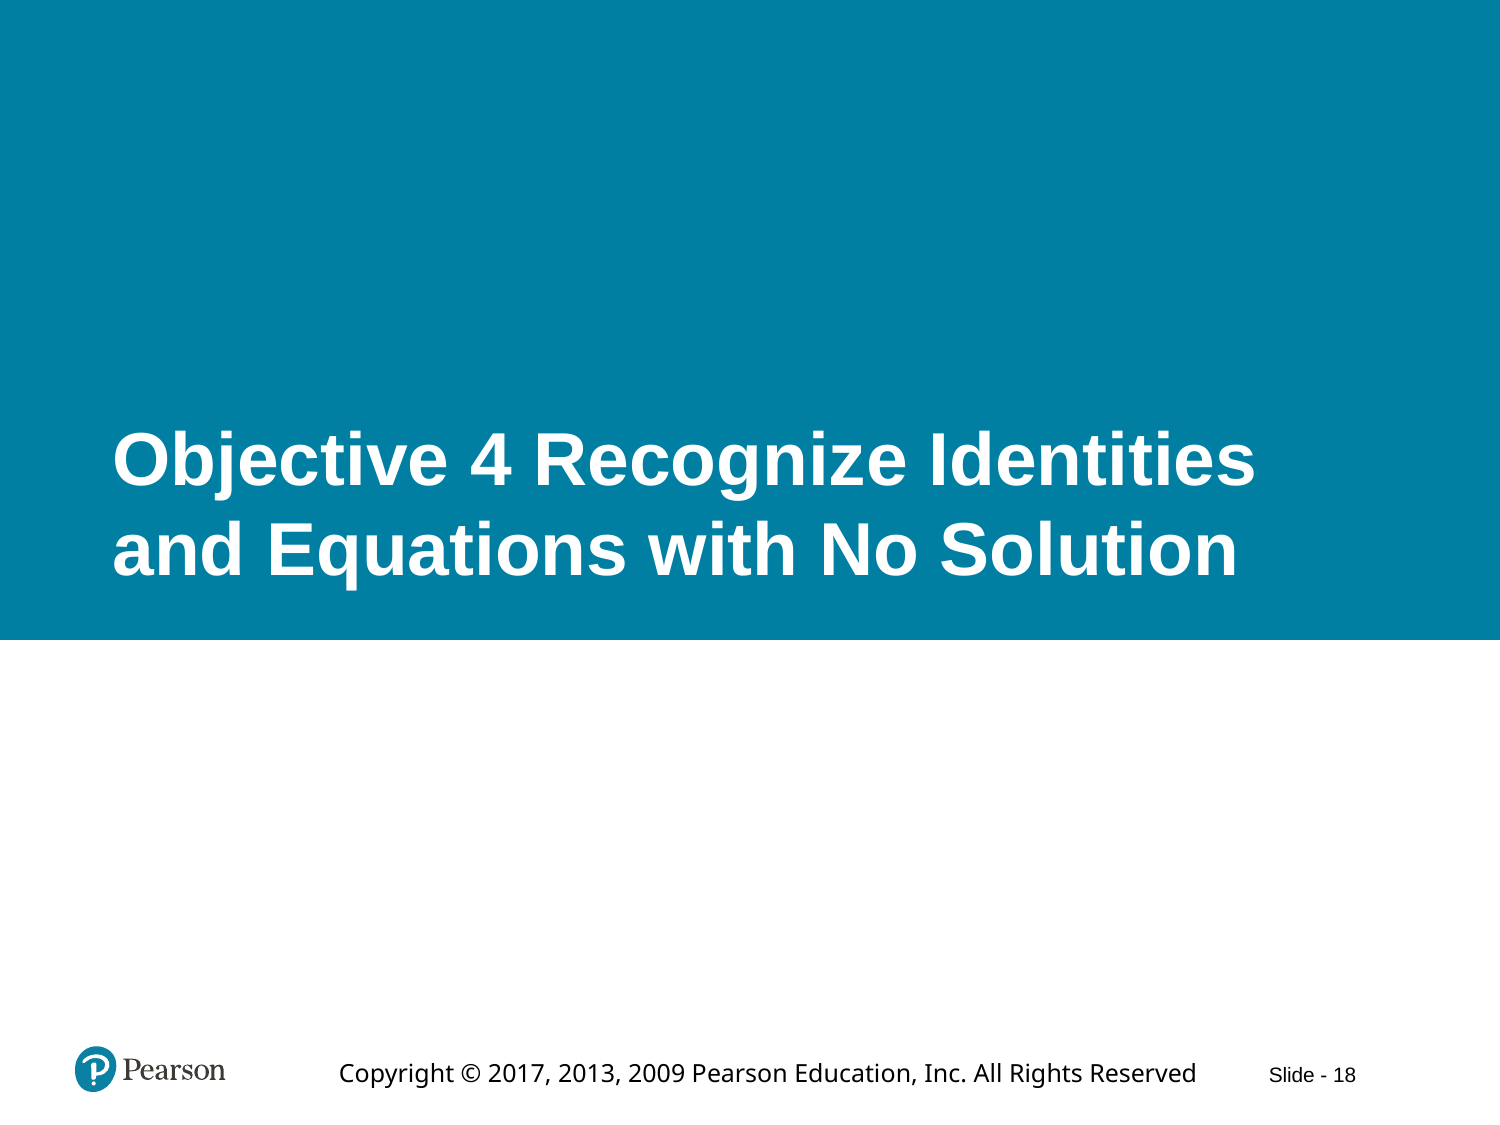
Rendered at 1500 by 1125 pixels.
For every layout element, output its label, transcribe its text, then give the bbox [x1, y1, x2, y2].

title Objective 4 Recognize Identities and Equations with No Solution [112, 125, 1388, 591]
